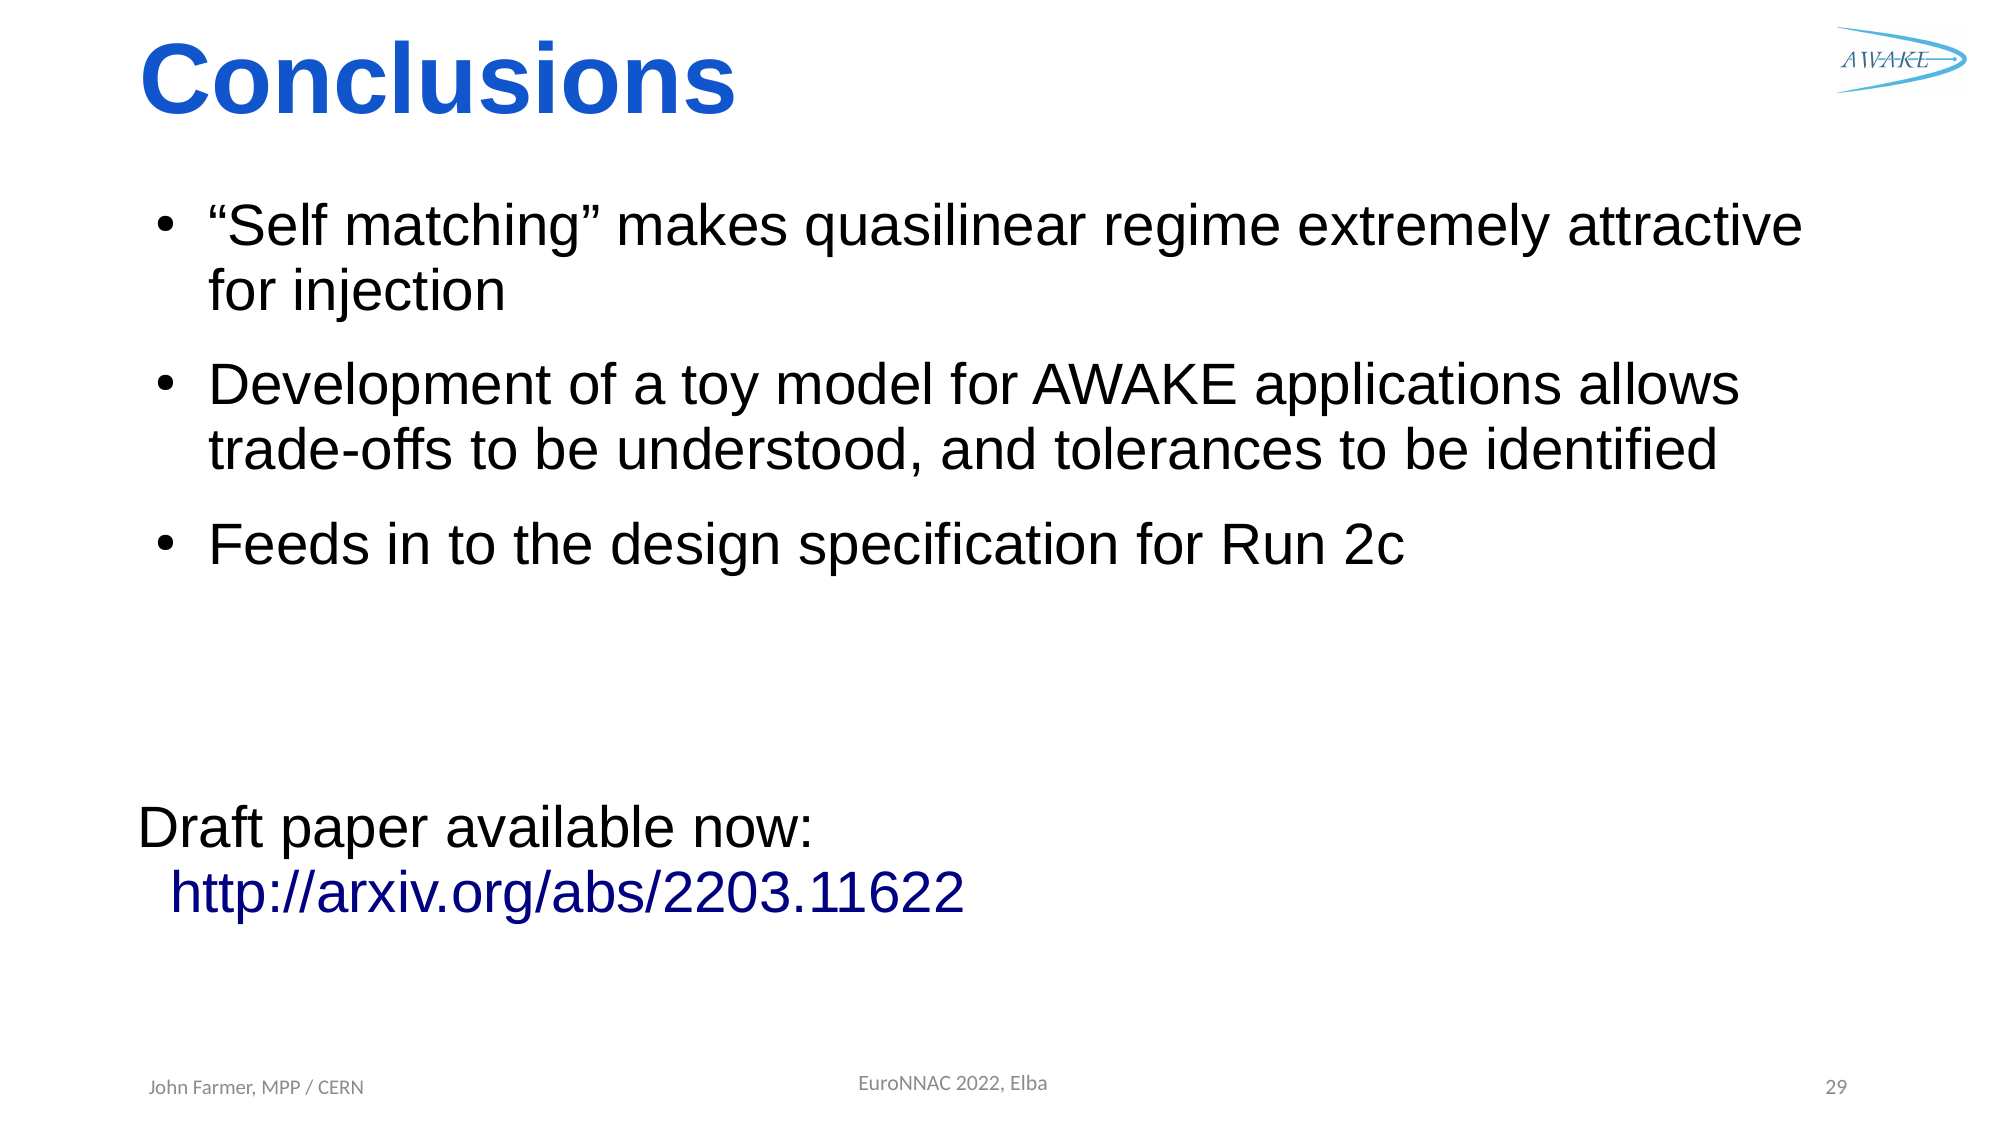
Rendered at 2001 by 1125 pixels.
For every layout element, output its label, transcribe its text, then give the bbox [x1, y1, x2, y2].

title Conclusions [139, 22, 1759, 135]
list “Self matching” makes quasilinear regime extremely attractive for injection Development of a toy model for AWAKE applications allows trade-offs to be understood, and tolerances to be identified Feeds in to the design specification for Run 2c Draft paper available now: http://arxiv.org/abs/2203.11622 [137, 192, 1863, 1028]
picture [1837, 27, 1967, 93]
